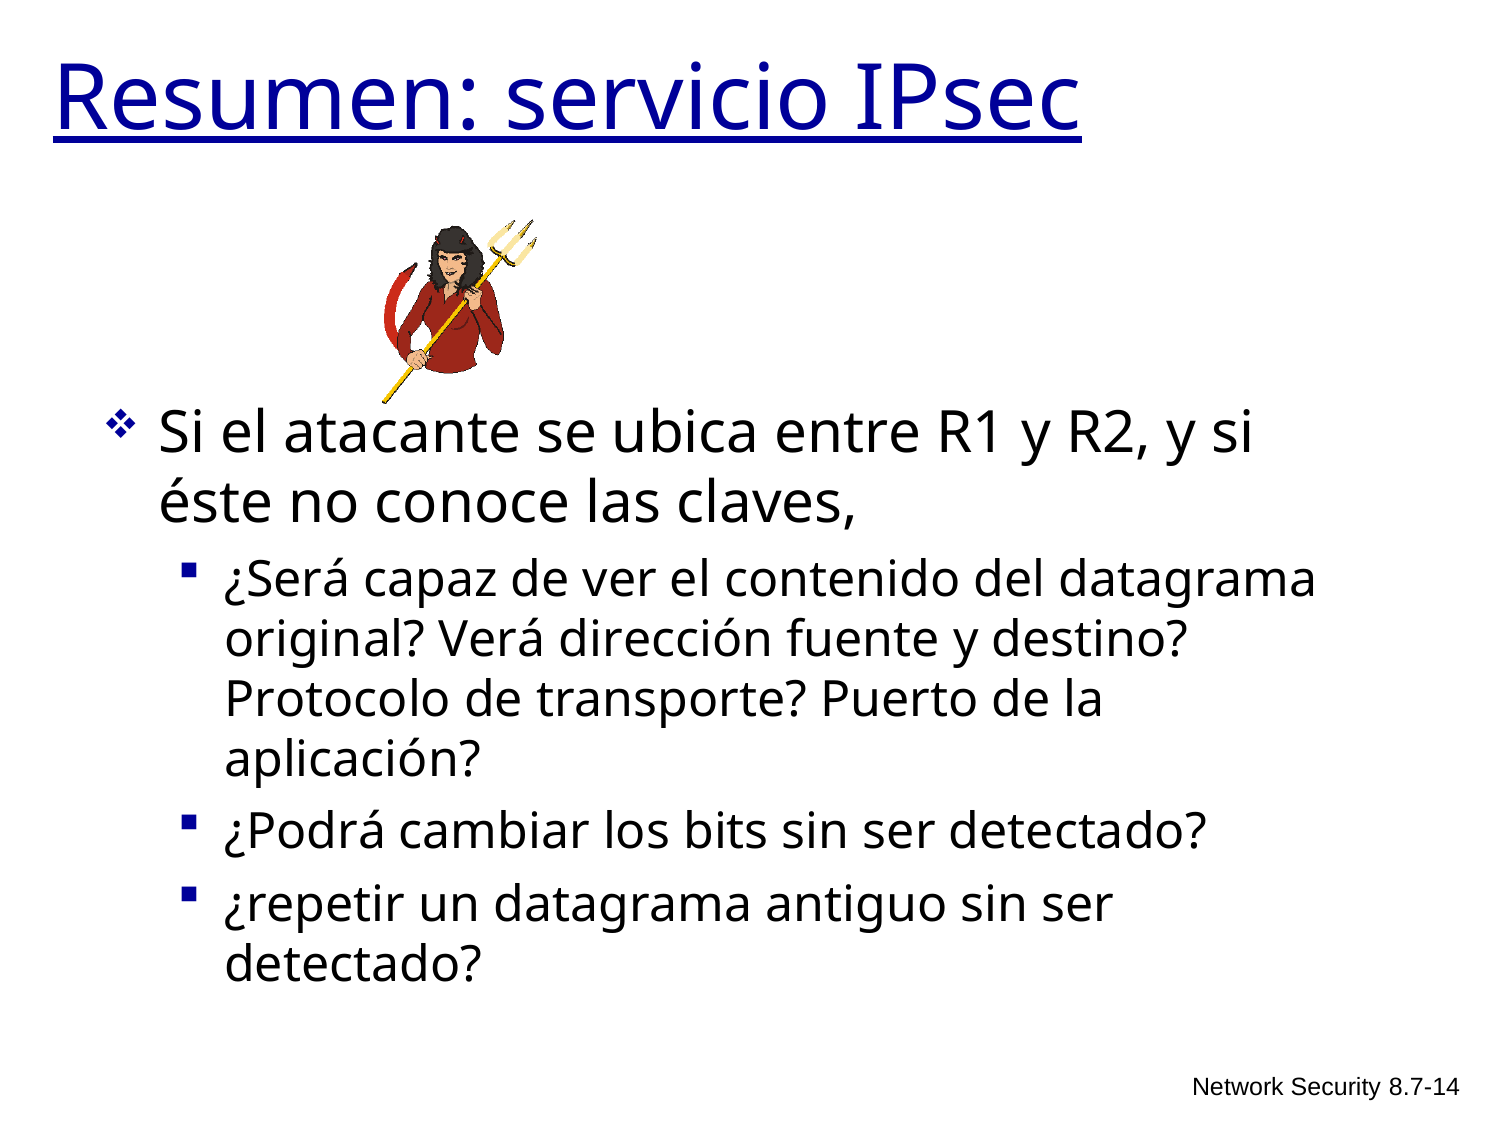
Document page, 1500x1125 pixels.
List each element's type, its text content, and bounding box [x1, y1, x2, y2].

text_box Network Security [762, 1062, 1397, 1114]
list Si el atacante se ubica entre R1 y R2, y si éste no conoce las claves, ¿Será capaz de ver el contenido del datagrama original? Verá dirección fuente y destino? Protocolo de transporte? Puerto de la aplicación? ¿Podrá cambiar los bits sin ser detectado? ¿repetir un datagrama antiguo sin ser detectado? [87, 386, 1363, 1045]
title Resumen: servicio IPsec [37, 19, 1457, 166]
picture [382, 219, 537, 404]
